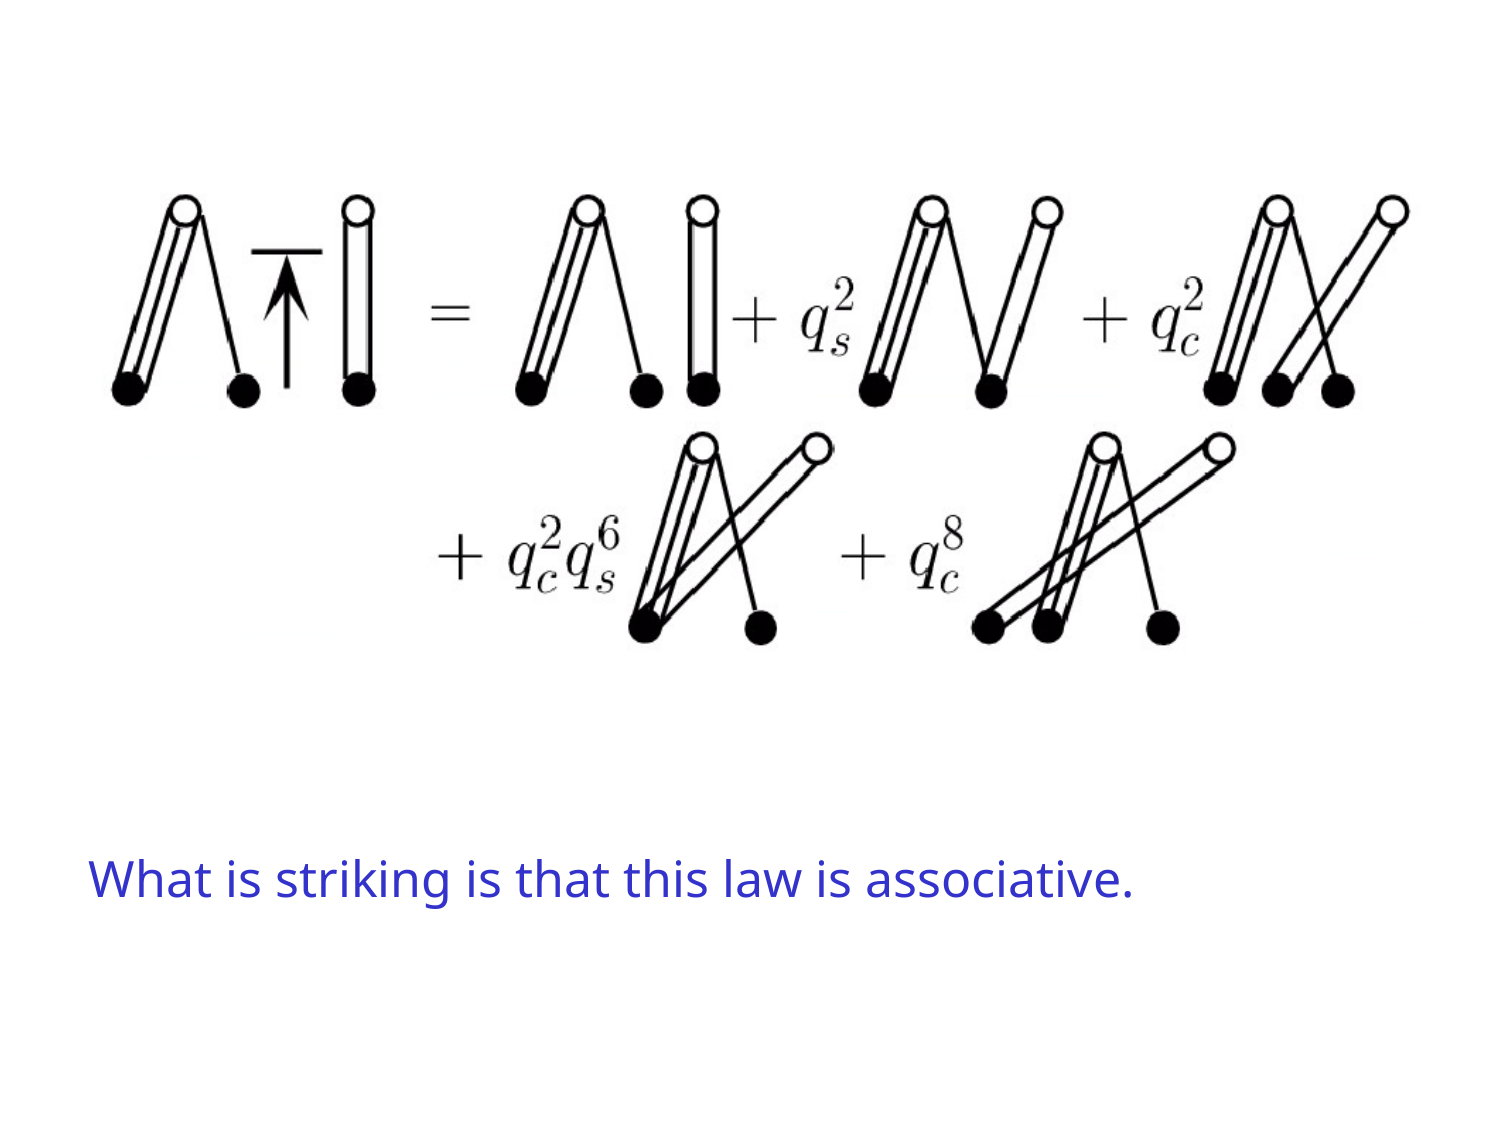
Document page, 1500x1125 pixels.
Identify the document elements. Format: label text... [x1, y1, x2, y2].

picture [29, 87, 1477, 703]
text_box What is striking is that this law is associative. [74, 836, 1447, 912]
